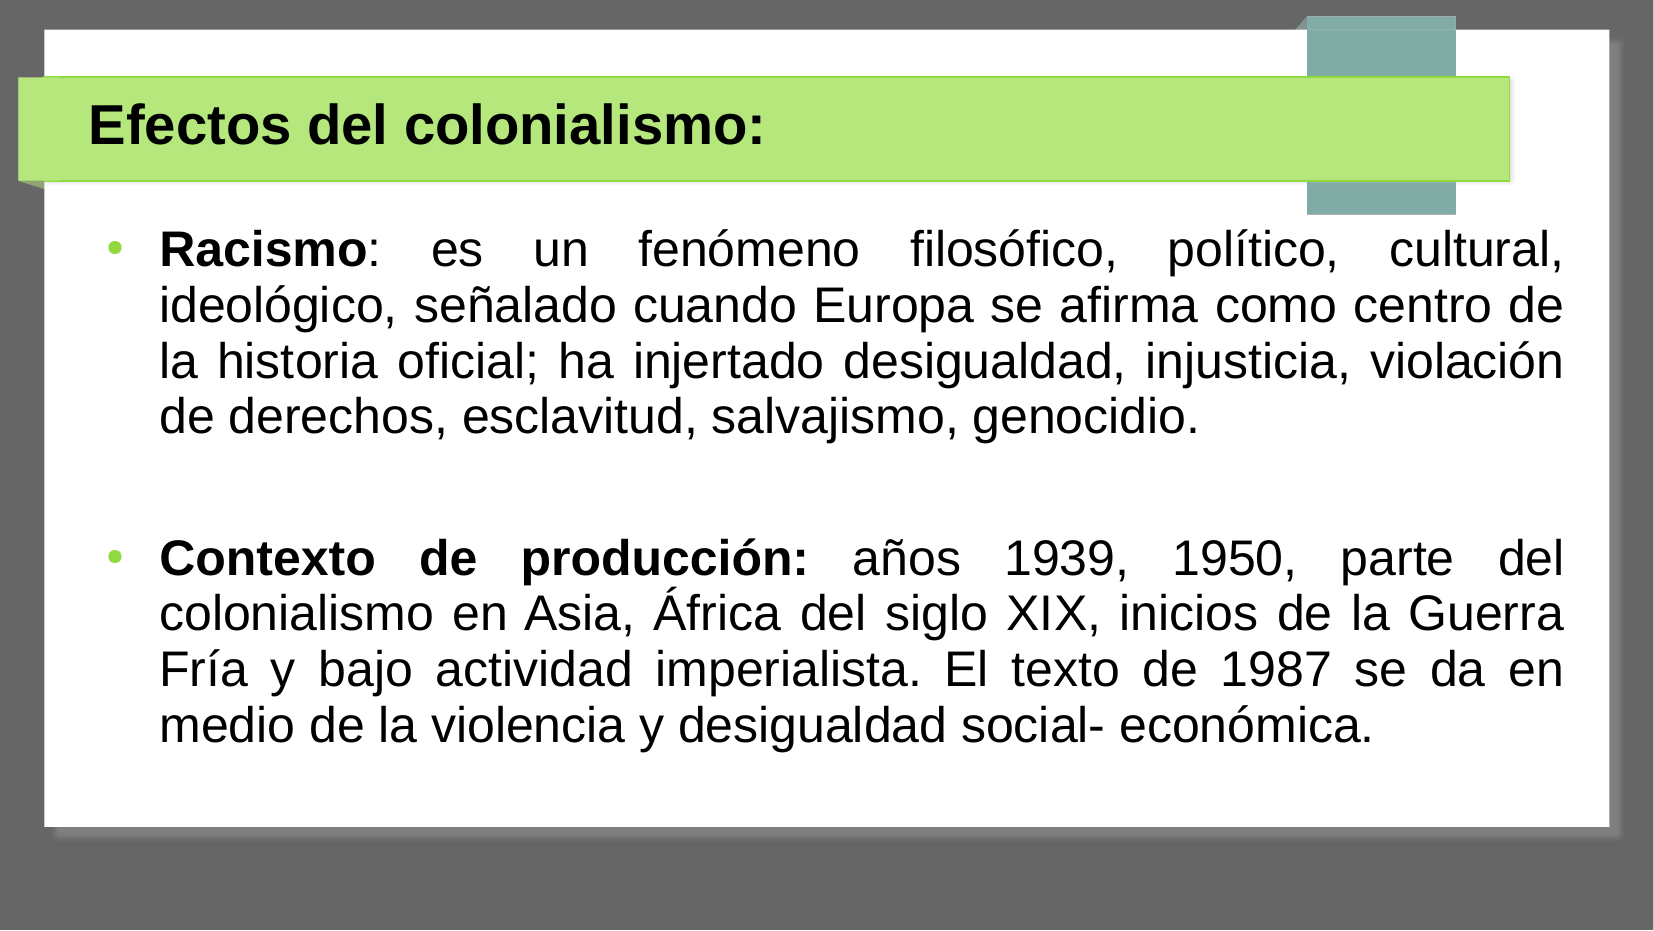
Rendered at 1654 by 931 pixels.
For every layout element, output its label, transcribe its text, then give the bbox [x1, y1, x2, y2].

list Contexto de producción: años 1939, 1950, parte del colonialismo en Asia, África del siglo XIX, inicios de la Guerra Fría y bajo actividad imperialista. El texto de 1987 se da en medio de la violencia y desigualdad social- económica. [88, 529, 1565, 812]
title Efectos del colonialismo: [88, 73, 1506, 178]
list Racismo: es un fenómeno filosófico, político, cultural, ideológico, señalado cuando Europa se afirma como centro de la historia oficial; ha injertado desigualdad, injusticia, violación de derechos, esclavitud, salvajismo, genocidio. [88, 221, 1565, 504]
